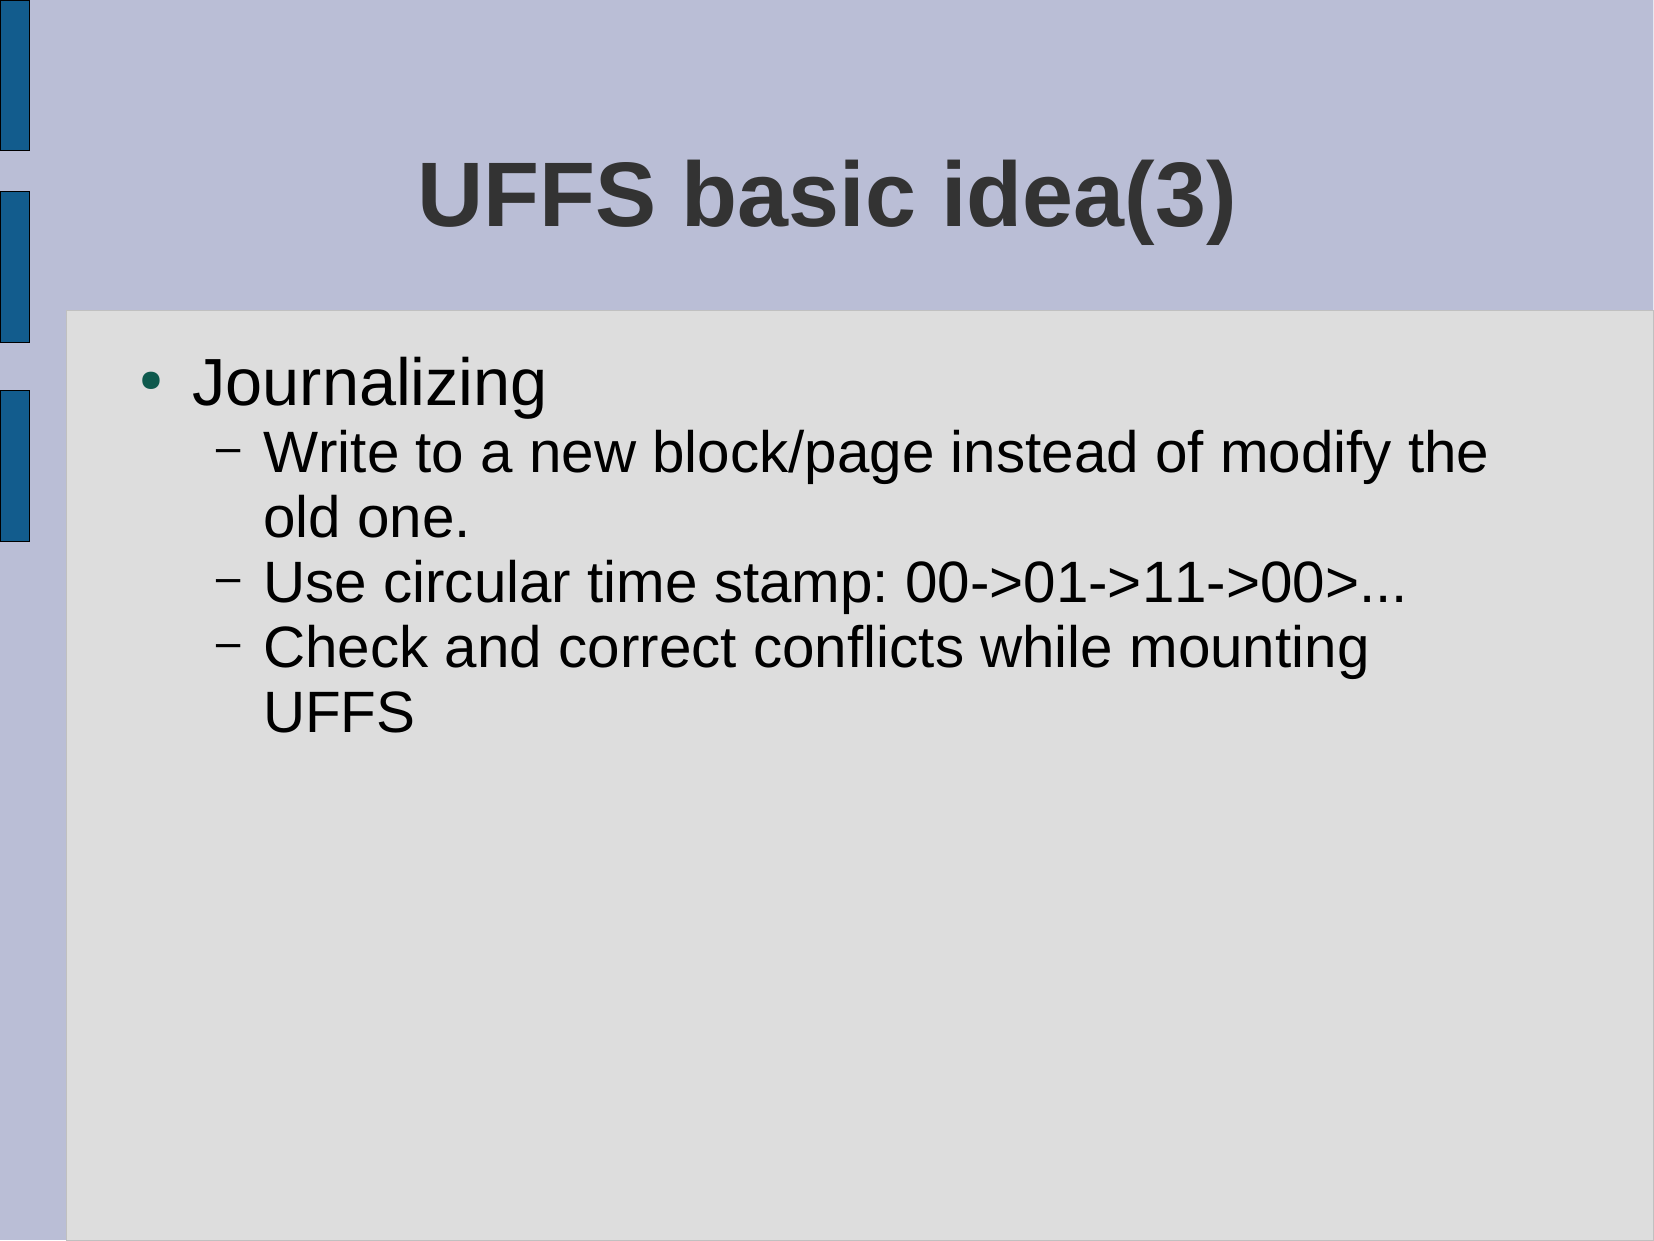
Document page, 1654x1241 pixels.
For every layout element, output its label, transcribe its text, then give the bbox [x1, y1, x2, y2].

list Journalizing Write to a new block/page instead of modify the old one. Use circular time stamp: 00->01->11->00>... Check and correct conflicts while mounting UFFS [121, 344, 1534, 1127]
title UFFS basic idea(3) [121, 91, 1534, 299]
